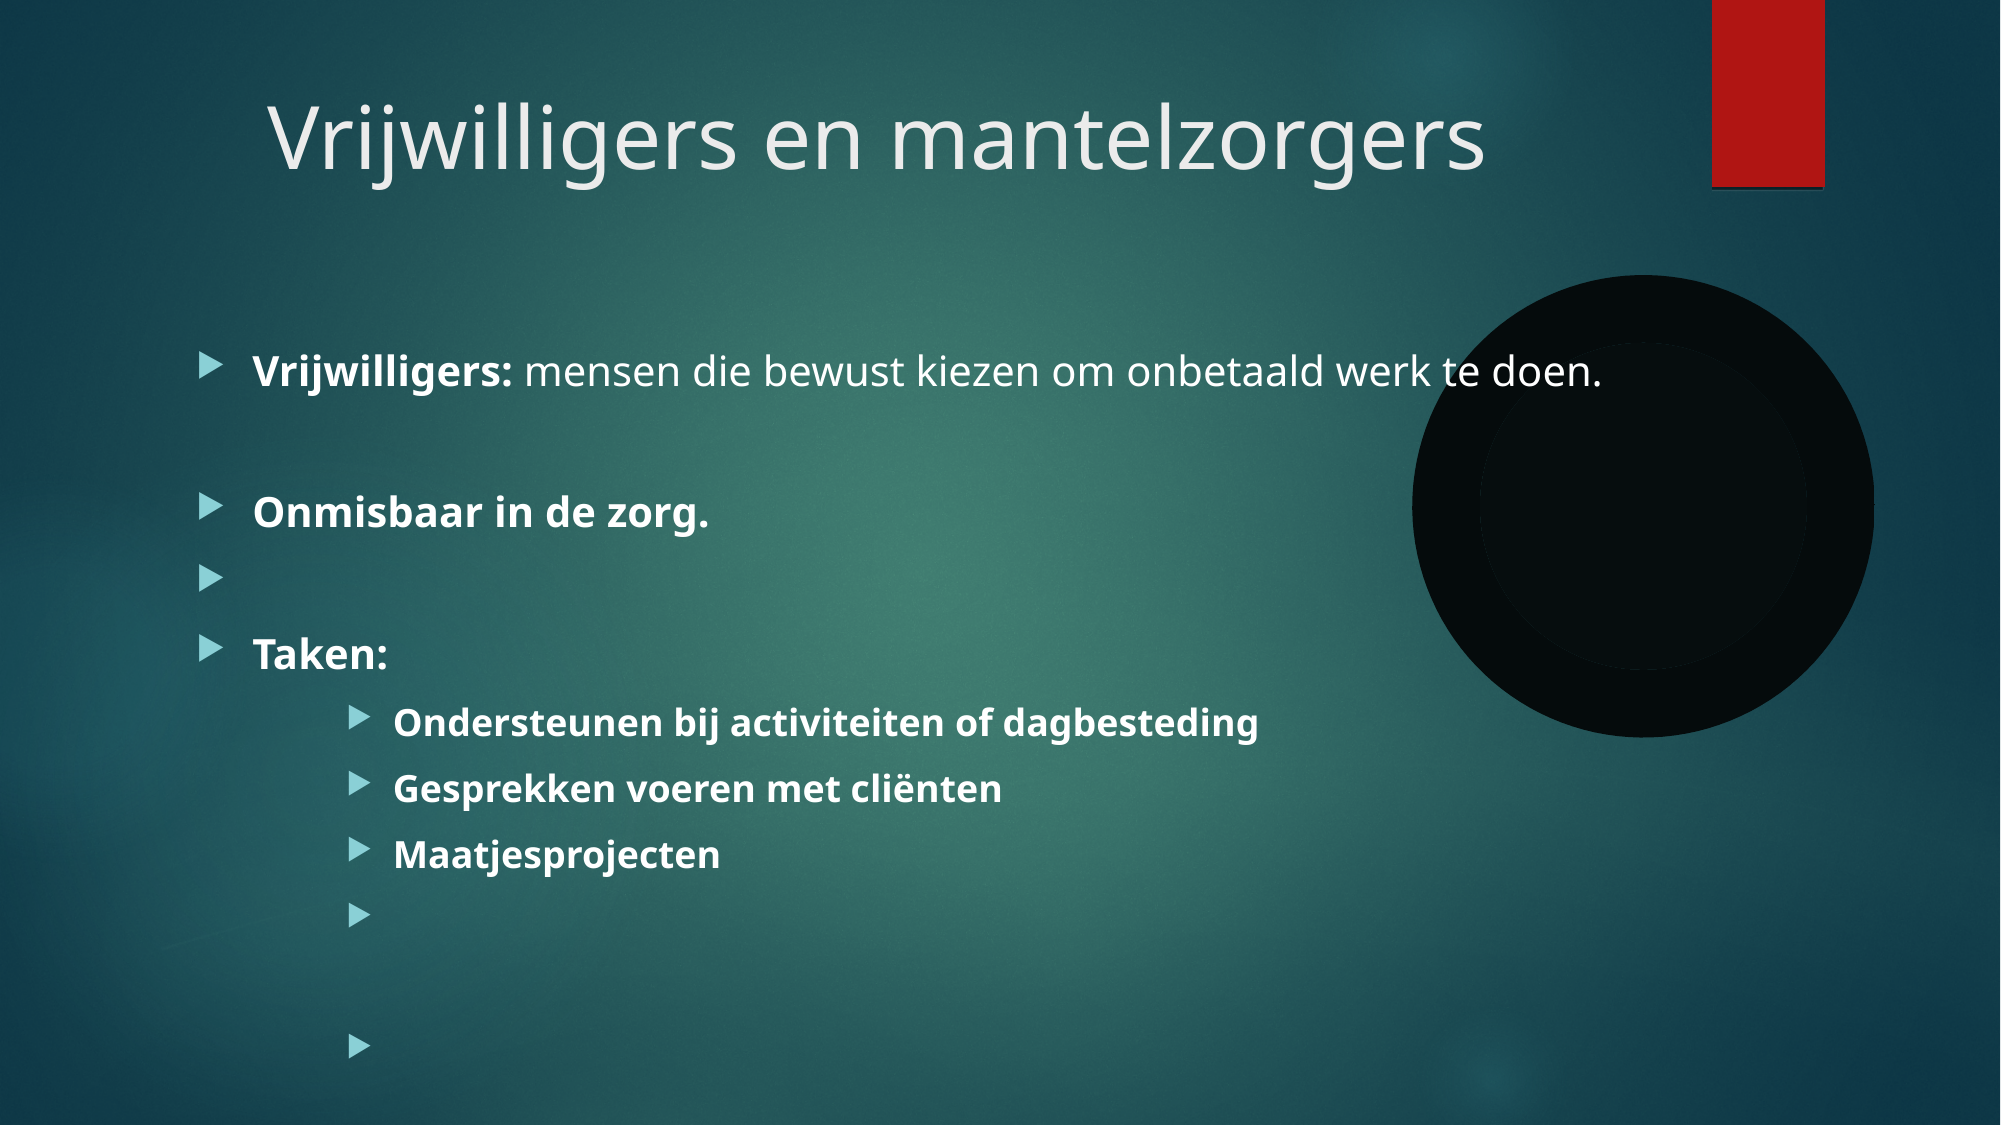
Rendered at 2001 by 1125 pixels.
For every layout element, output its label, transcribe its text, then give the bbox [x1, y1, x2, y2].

title Vrijwilligers en mantelzorgers [106, 74, 1649, 305]
list Vrijwilligers: mensen die bewust kiezen om onbetaald werk te doen. Onmisbaar in de zorg. Taken: Ondersteunen bij activiteiten of dagbesteding Gesprekken voeren met cliënten Maatjesprojecten [181, 336, 1649, 1026]
